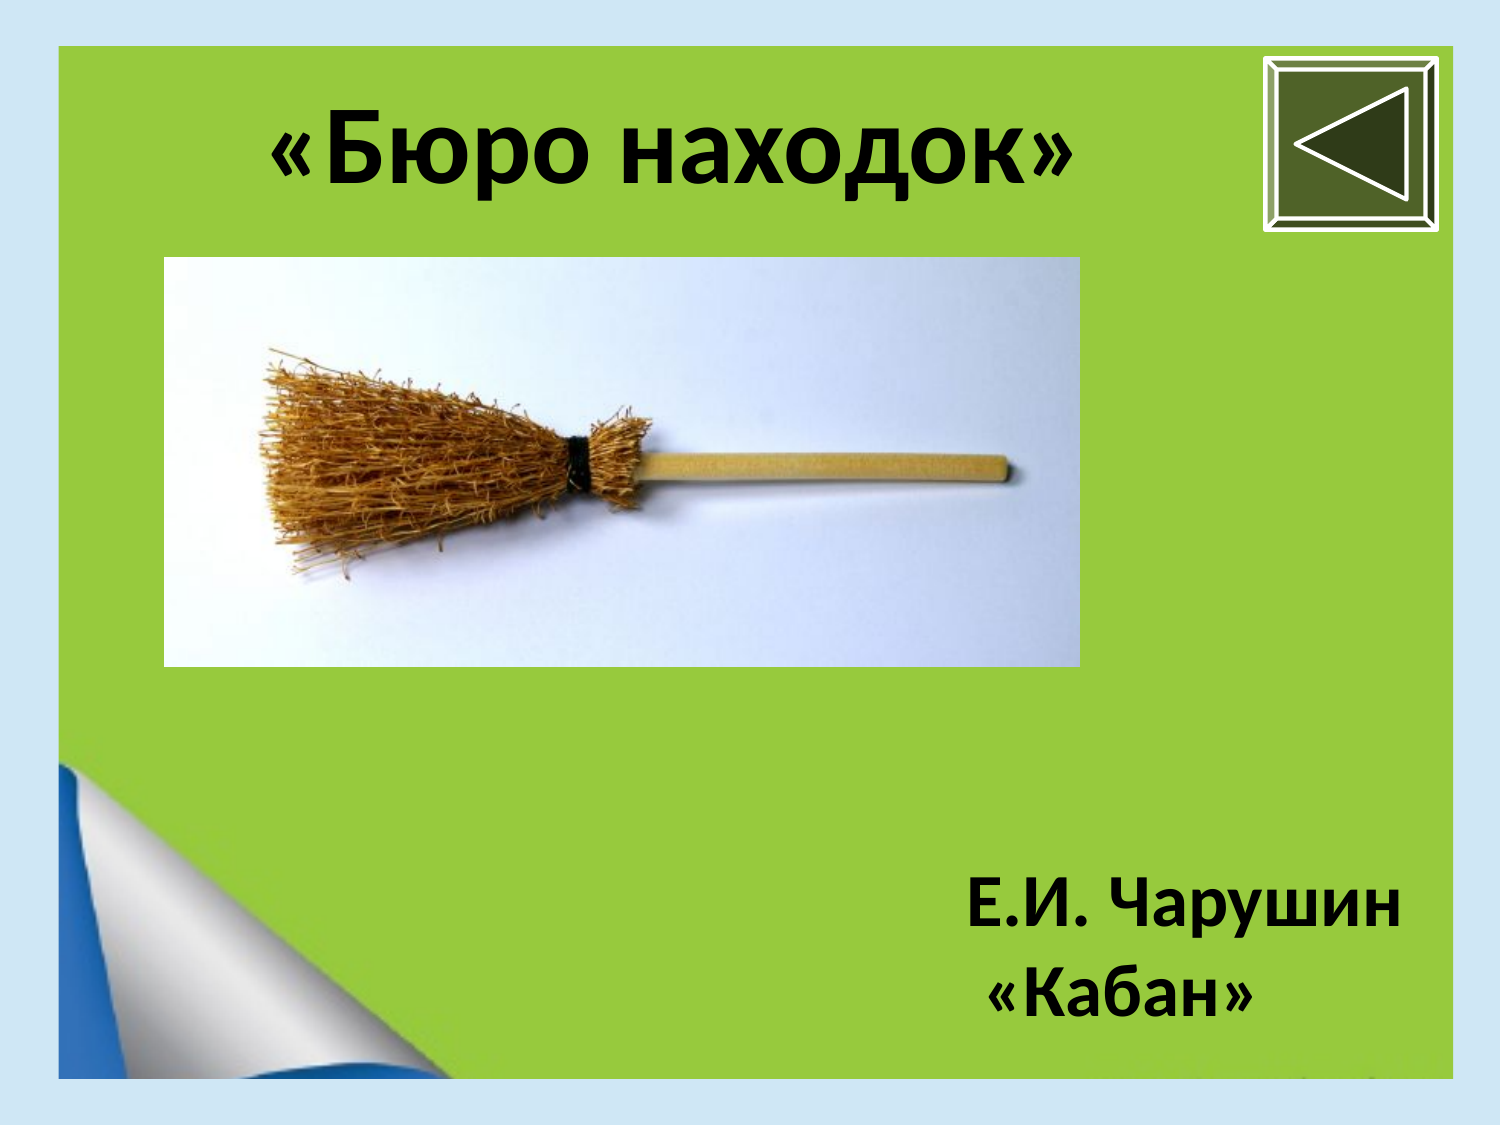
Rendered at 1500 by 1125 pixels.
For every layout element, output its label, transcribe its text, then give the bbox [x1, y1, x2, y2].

text_box Е.И. Чарушин «Кабан» [951, 843, 1419, 1039]
text_box [1267, 58, 1437, 230]
text_box «Бюро находок» [0, 45, 1350, 233]
picture [58, 46, 1454, 1079]
